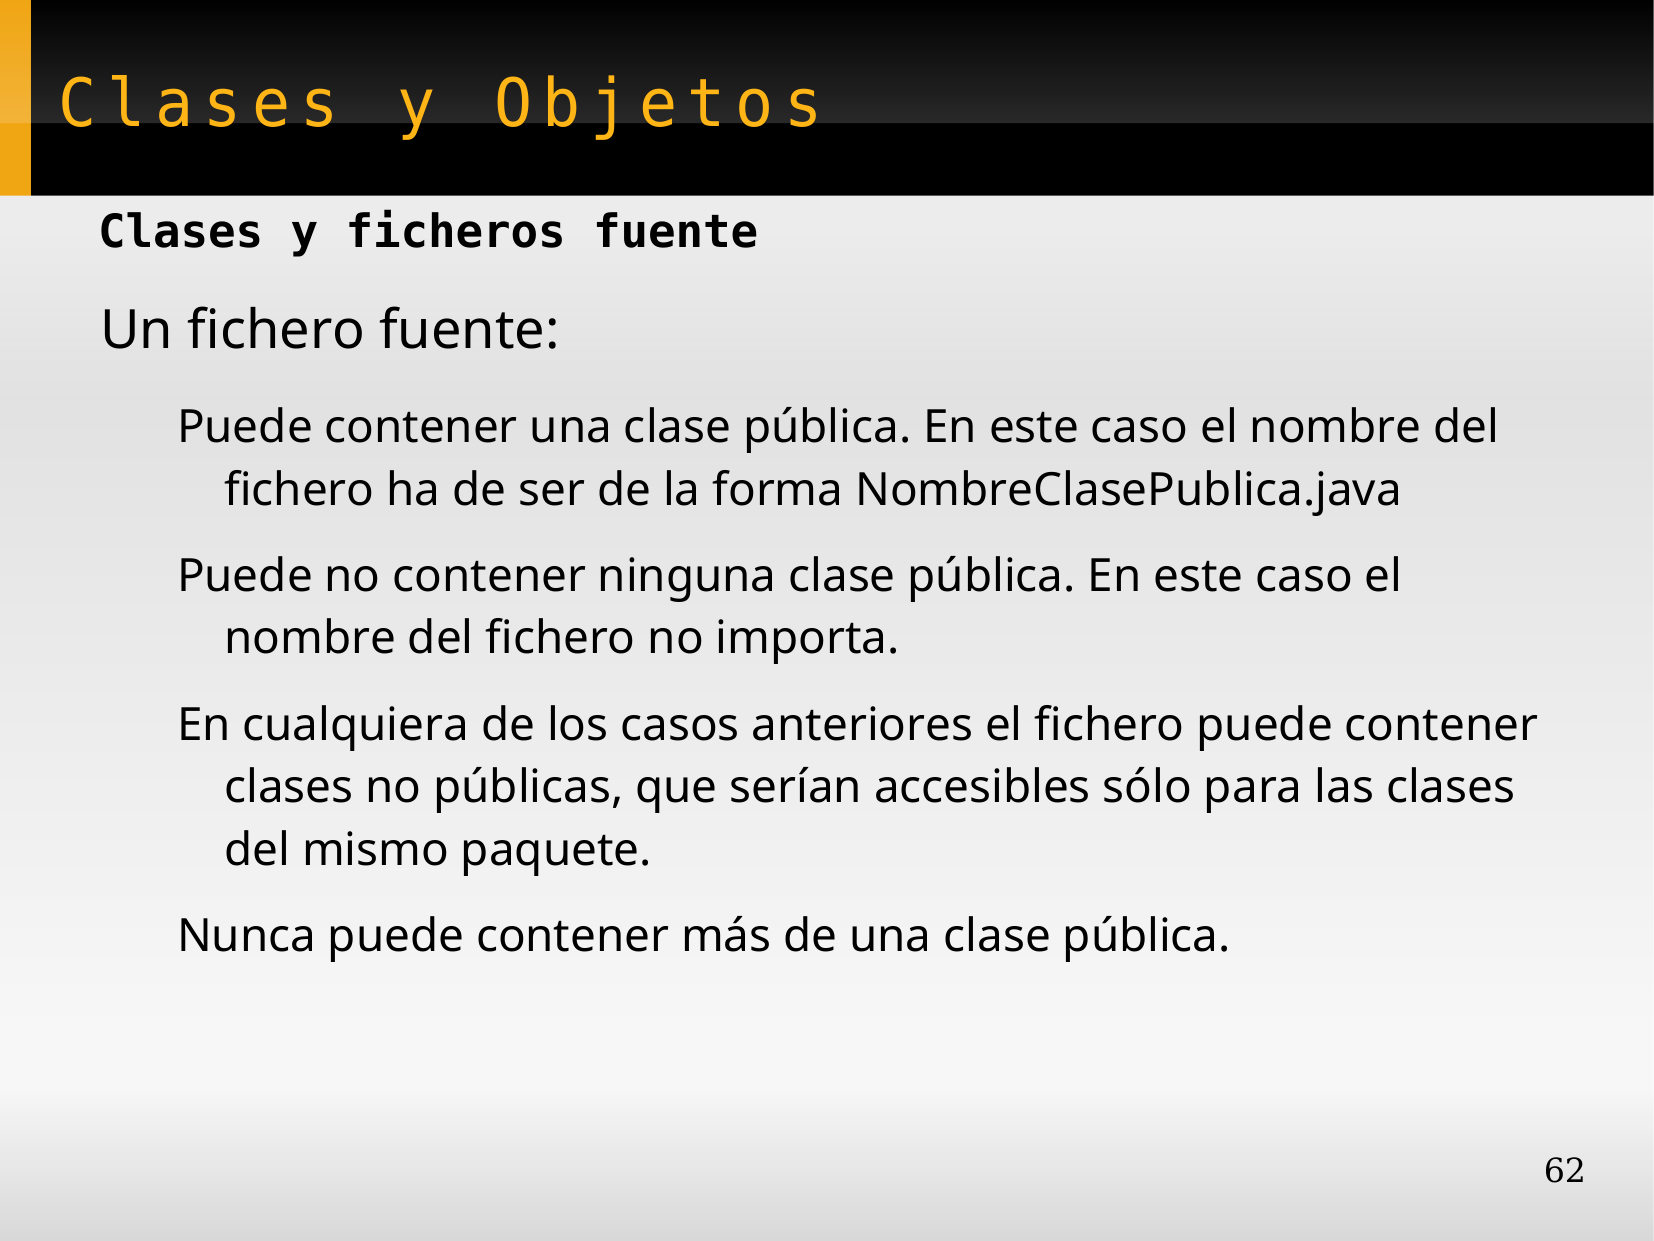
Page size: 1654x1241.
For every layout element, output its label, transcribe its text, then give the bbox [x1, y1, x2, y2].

picture [0, 0, 1654, 1241]
text_box Clases y ficheros fuente [83, 197, 773, 266]
list Un fichero fuente: Puede contener una clase pública. En este caso el nombre del fichero ha de ser de la forma NombreClasePublica.java Puede no contener ninguna clase pública. En este caso el nombre del fichero no importa. En cualquiera de los casos anteriores el fichero puede contener clases no públicas, que serían accesibles sólo para las clases del mismo paquete. Nunca puede contener más de una clase pública. [82, 290, 1571, 1109]
title Clases y Objetos [59, 29, 1595, 178]
